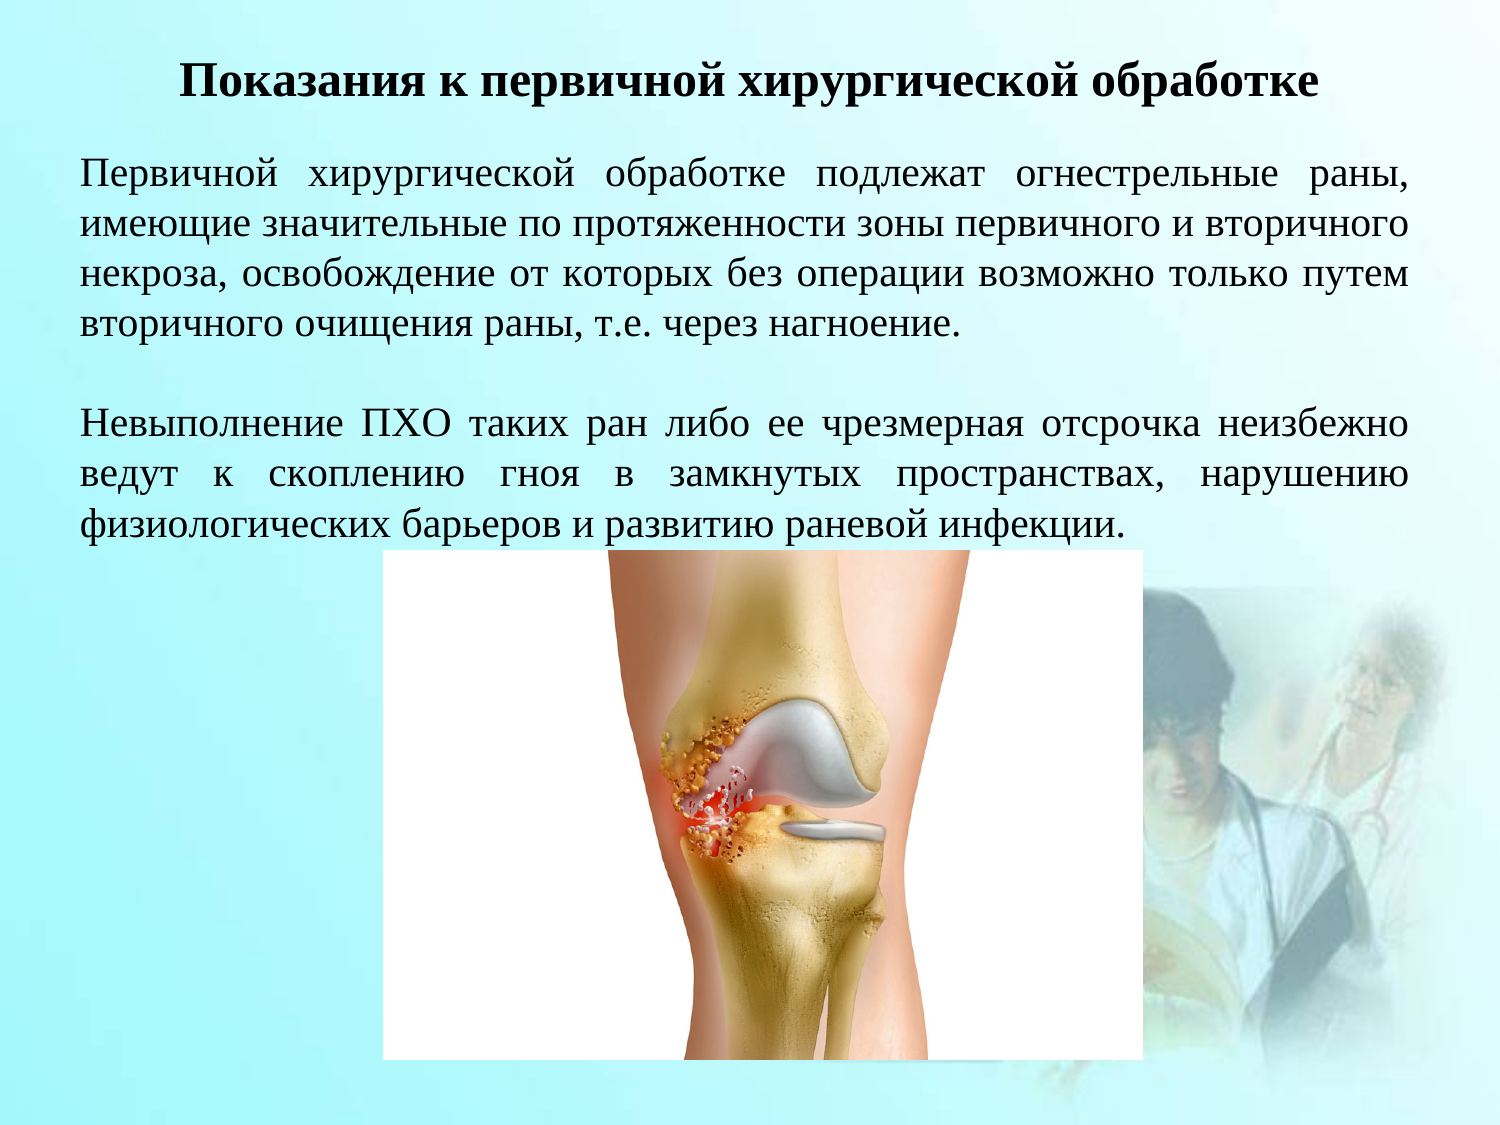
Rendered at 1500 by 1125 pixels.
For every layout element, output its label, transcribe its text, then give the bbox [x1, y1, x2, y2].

picture [383, 550, 1143, 1060]
list Первичной хирургической обработке подлежат огнестрельные раны, имеющие значительные по протяженности зоны первичного и вторичного некроза, освобождение от которых без операции возможно только путем вторичного очищения раны, т.е. через нагноение. Невыполнение ПХО таких ран либо ее чрезмерная отсрочка неизбежно ведут к скоплению гноя в замкнутых пространствах, нарушению физиологических барьеров и развитию раневой инфекции. [64, 137, 1426, 563]
title Показания к первичной хирургической обработке [75, 19, 1426, 135]
